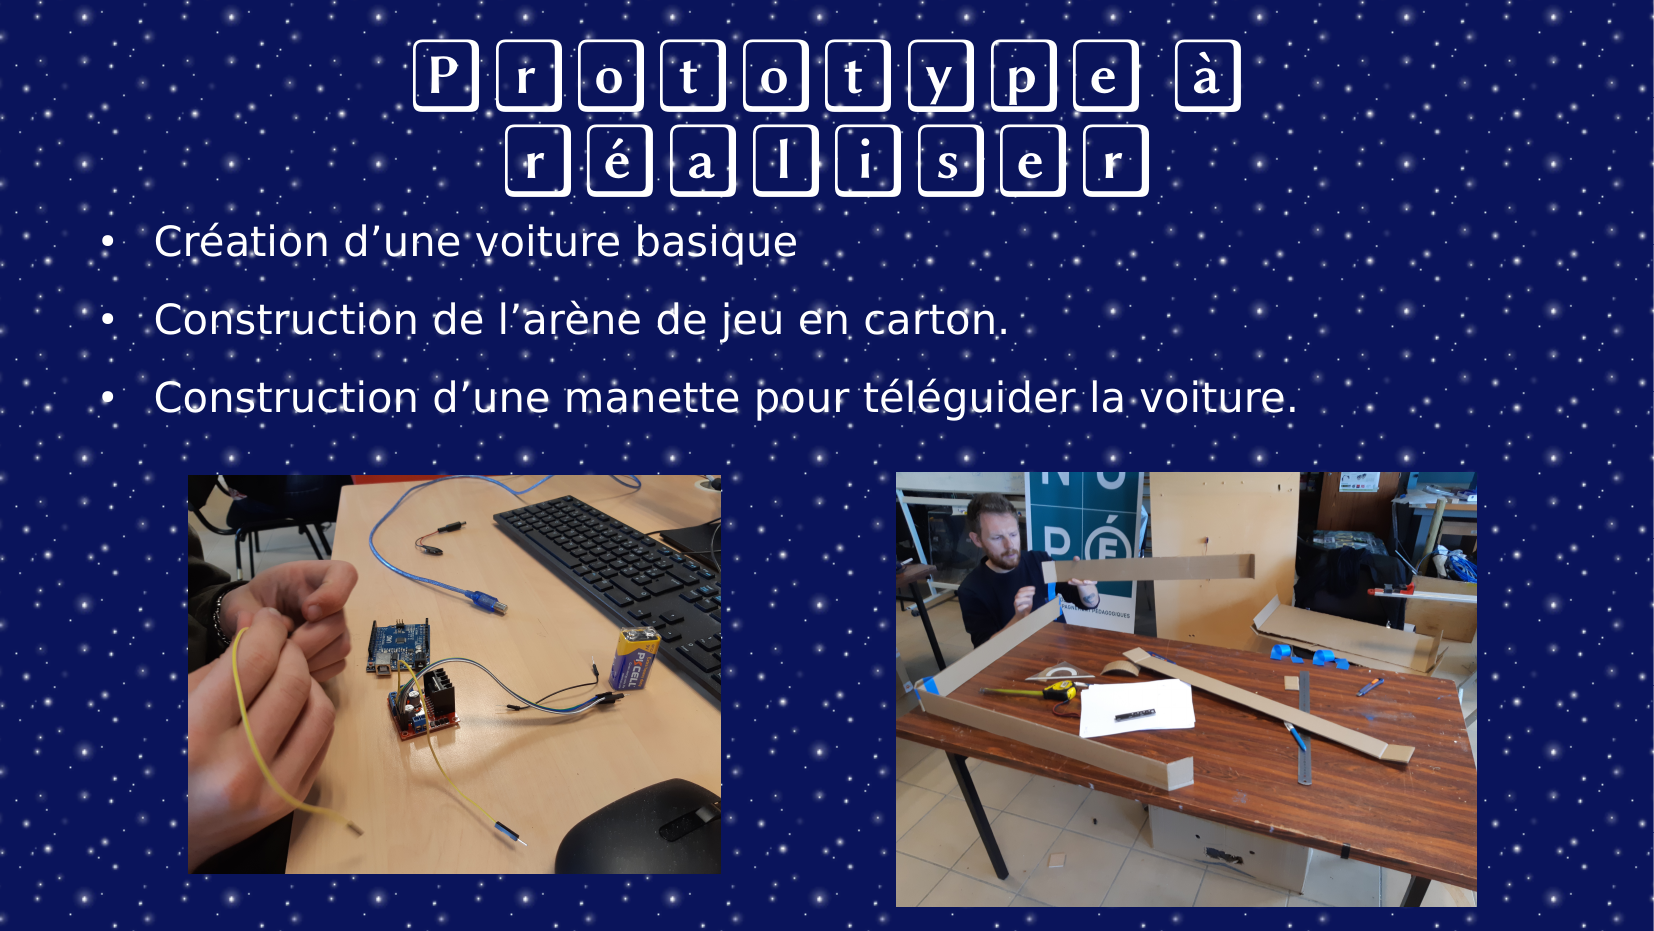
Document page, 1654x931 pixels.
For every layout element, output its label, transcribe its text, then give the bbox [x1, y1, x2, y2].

list Création d’une voiture basique Construction de l’arène de jeu en carton. Construction d’une manette pour téléguider la voiture. [82, 217, 1571, 758]
title Prototype à réaliser [82, 29, 1571, 201]
picture [0, 0, 1654, 931]
